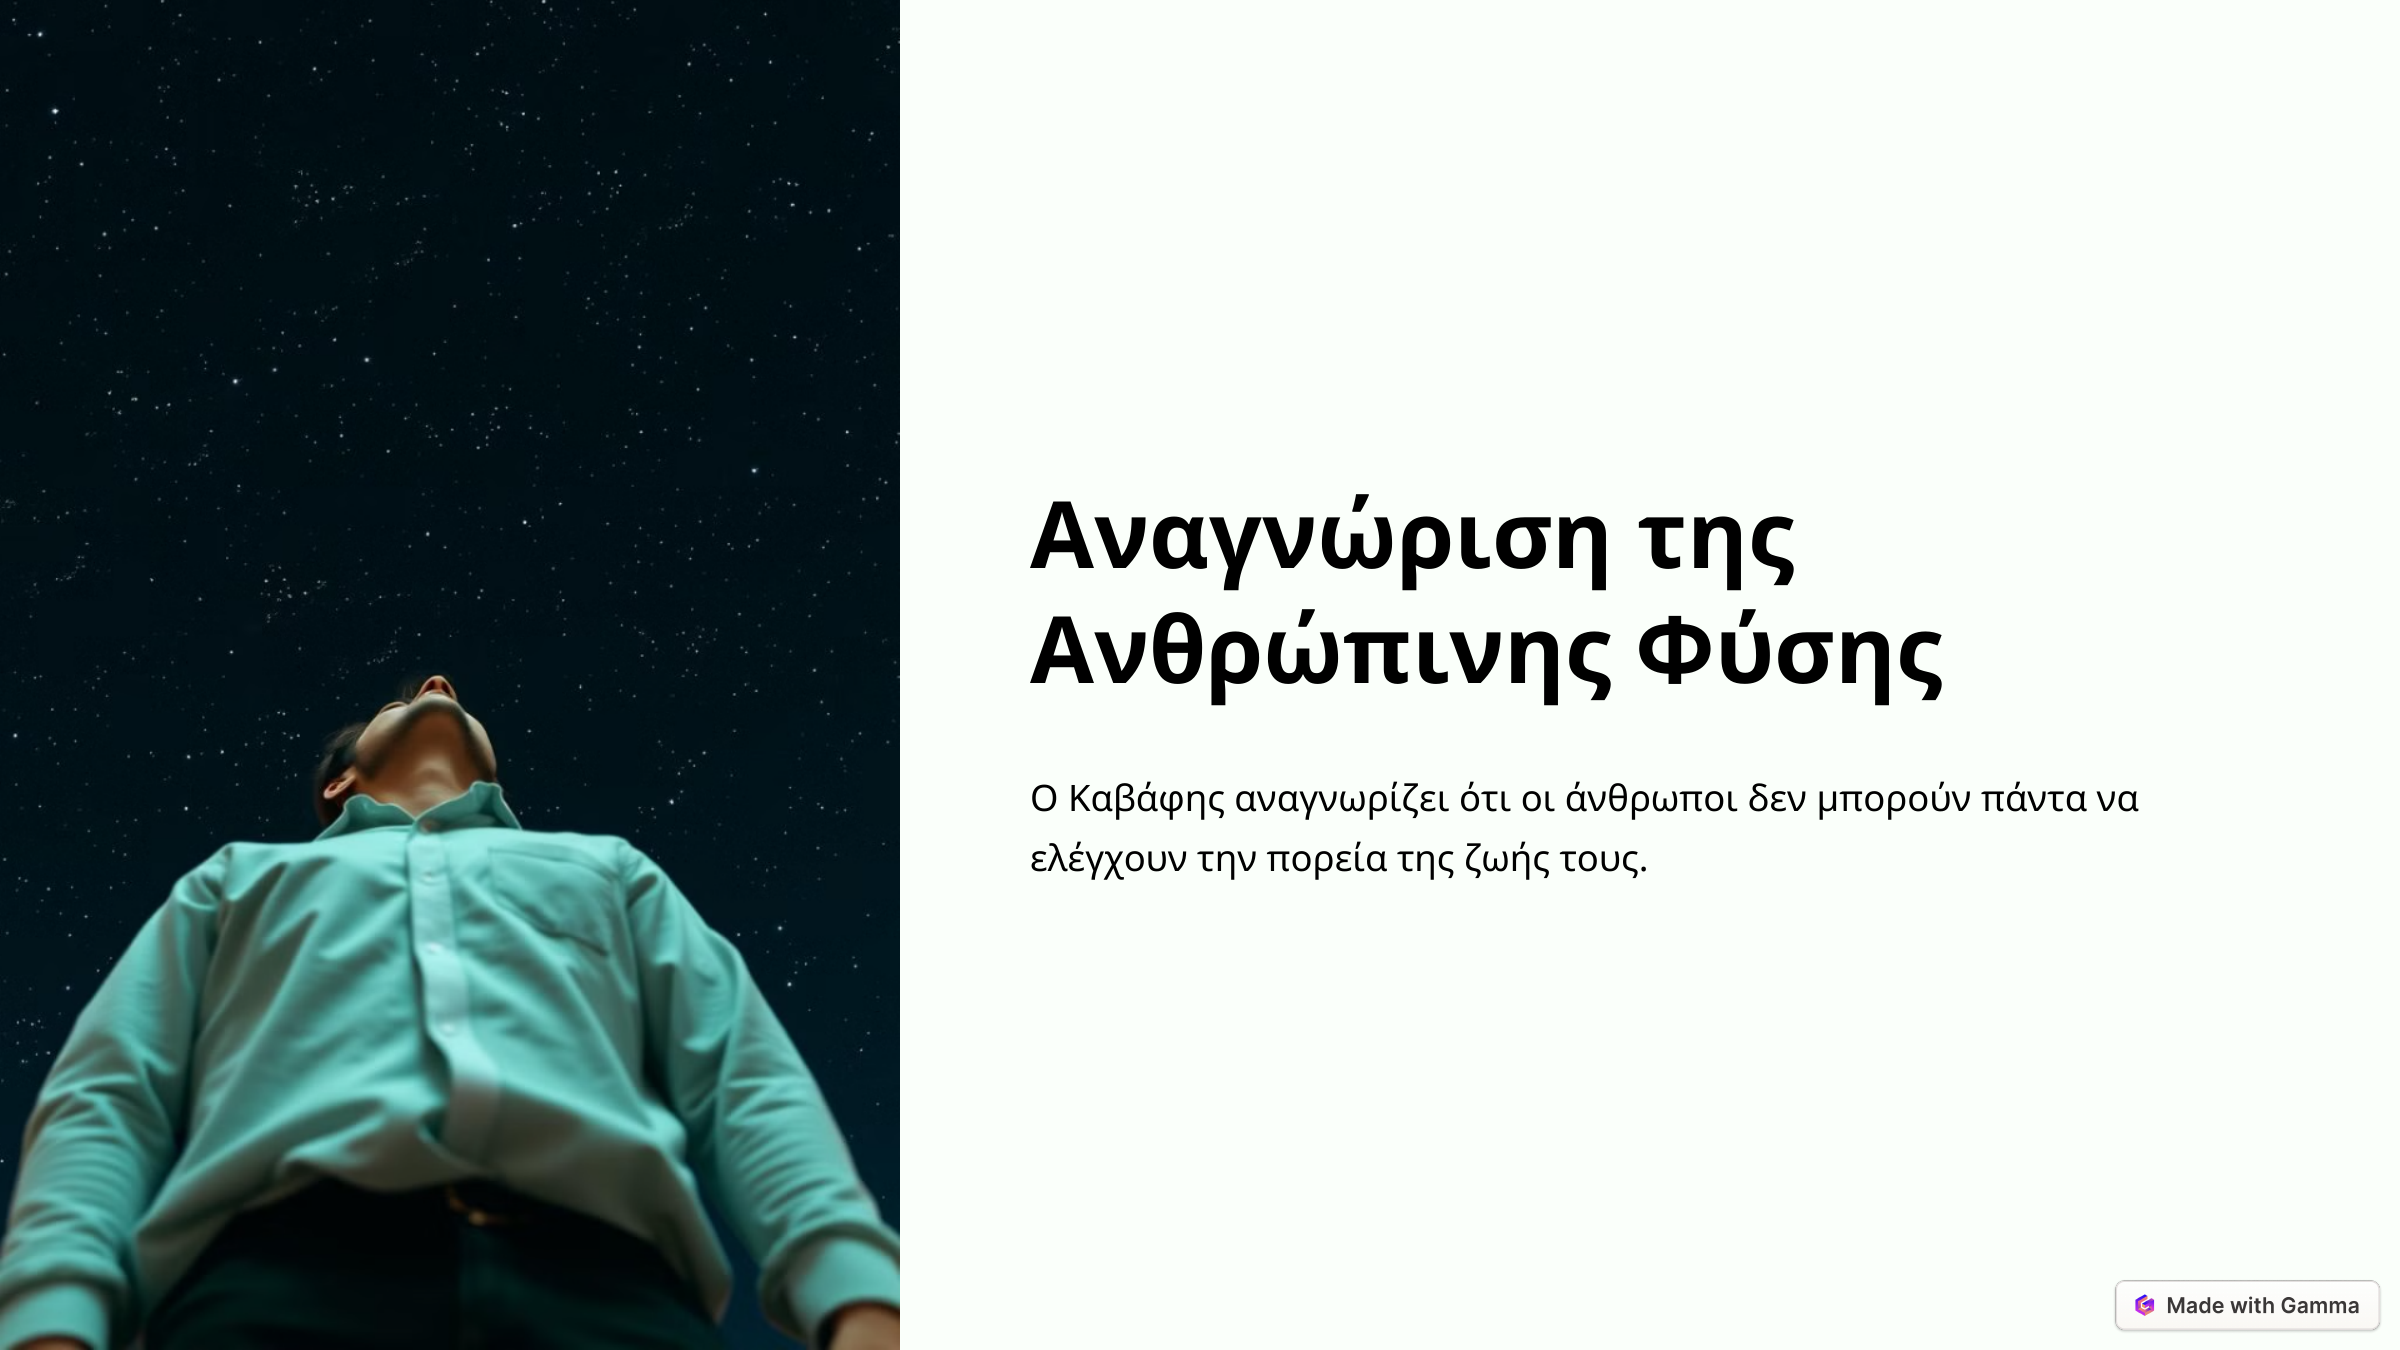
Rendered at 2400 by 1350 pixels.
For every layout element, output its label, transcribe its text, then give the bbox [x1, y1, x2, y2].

text_box Ο Καβάφης αναγνωρίζει ότι οι άνθρωποι δεν μπορούν πάντα να ελέγχουν την πορεία της ζωής τους. [1030, 759, 2270, 879]
picture [2106, 1271, 2389, 1339]
picture [0, 0, 900, 1350]
text_box Αναγνώριση της Ανθρώπινης Φύσης [1030, 471, 2270, 704]
